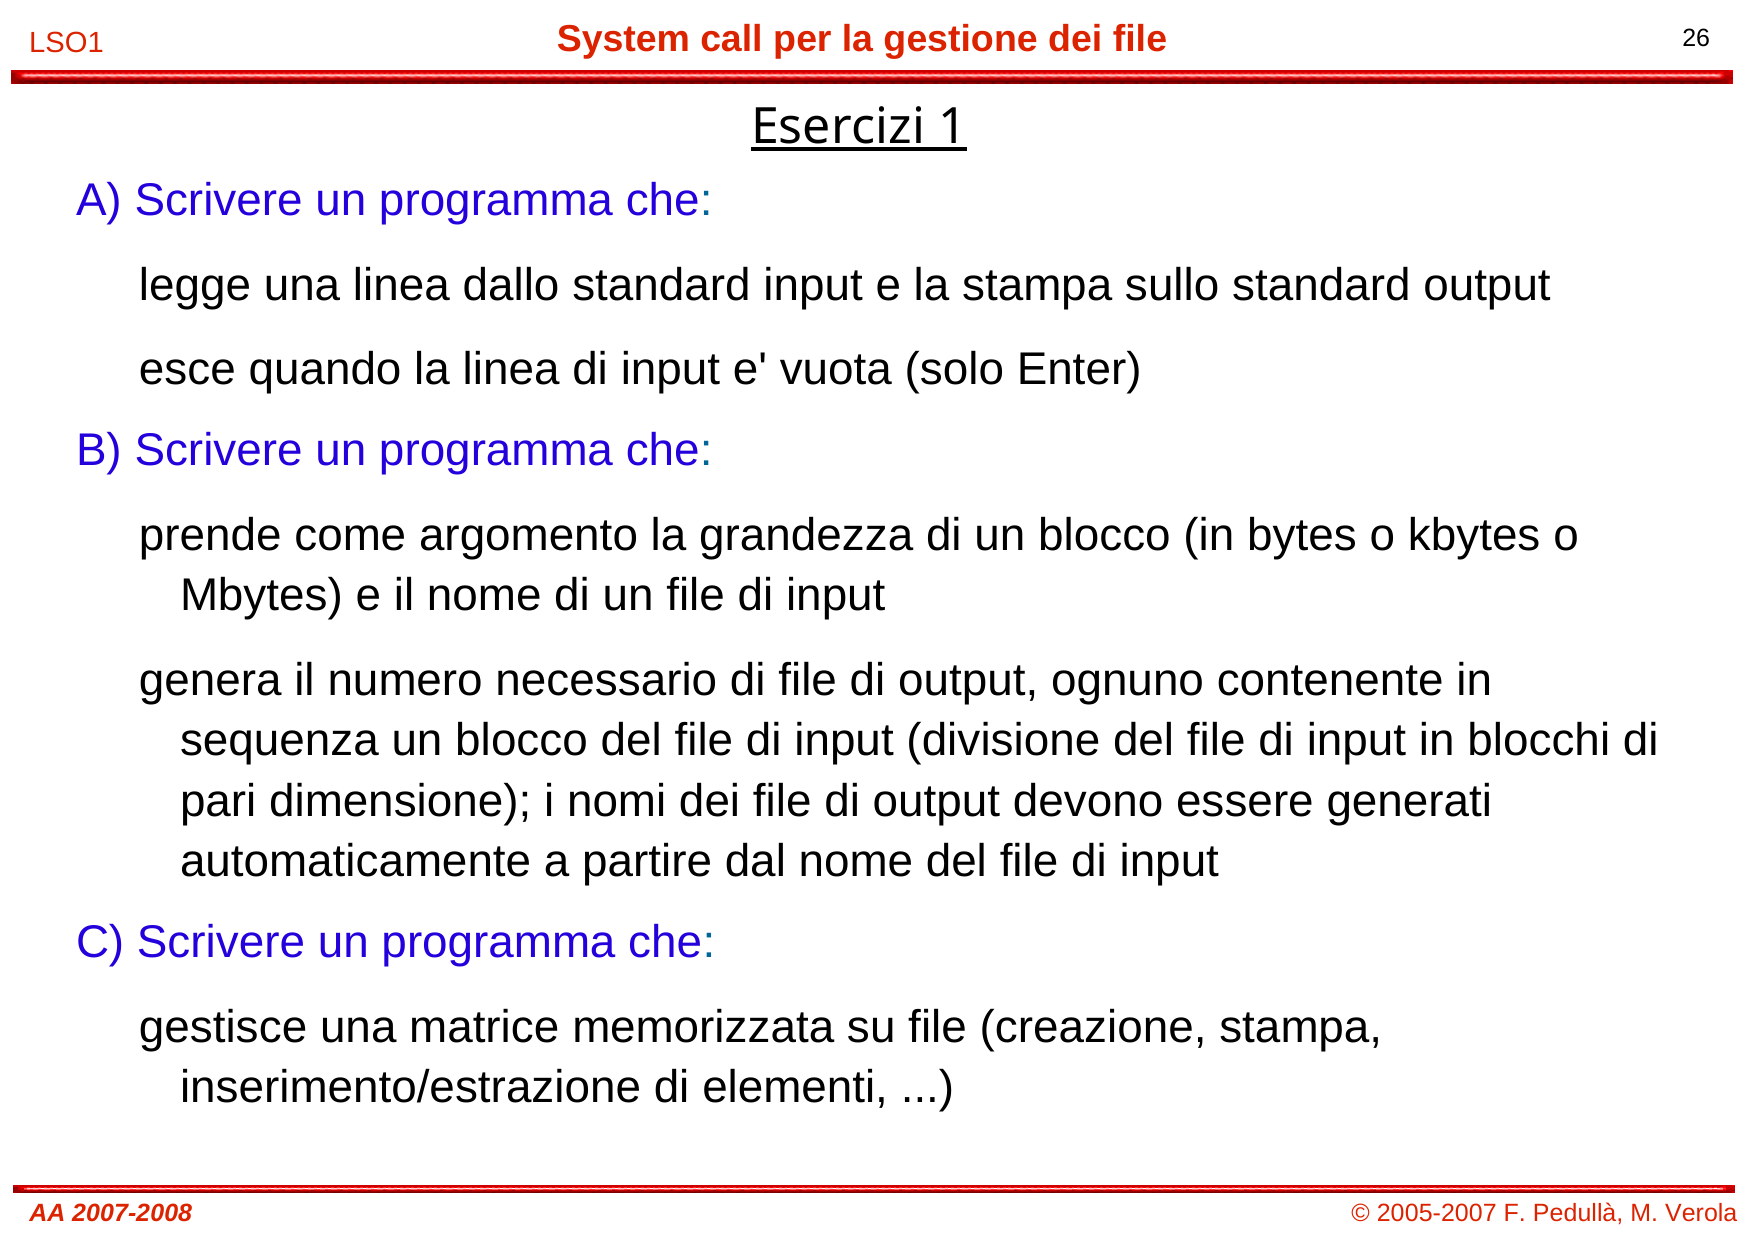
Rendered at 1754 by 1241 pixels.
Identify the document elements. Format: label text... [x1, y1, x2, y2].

list A) Scrivere un programma che: legge una linea dallo standard input e la stampa sullo standard output esce quando la linea di input e' vuota (solo Enter) B) Scrivere un programma che: prende come argomento la grandezza di un blocco (in bytes o kbytes o Mbytes) e il nome di un file di input genera il numero necessario di file di output, ognuno contenente in sequenza un blocco del file di input (divisione del file di input in blocchi di pari dimensione); i nomi dei file di output devono essere generati automaticamente a partire dal nome del file di input C) Scrivere un programma che: gestisce una matrice memorizzata su file (creazione, stampa, inserimento/estrazione di elementi, ...) [58, 166, 1696, 1149]
title Esercizi 1 [481, 78, 1250, 166]
picture [11, 70, 1733, 84]
picture [13, 1185, 1735, 1193]
